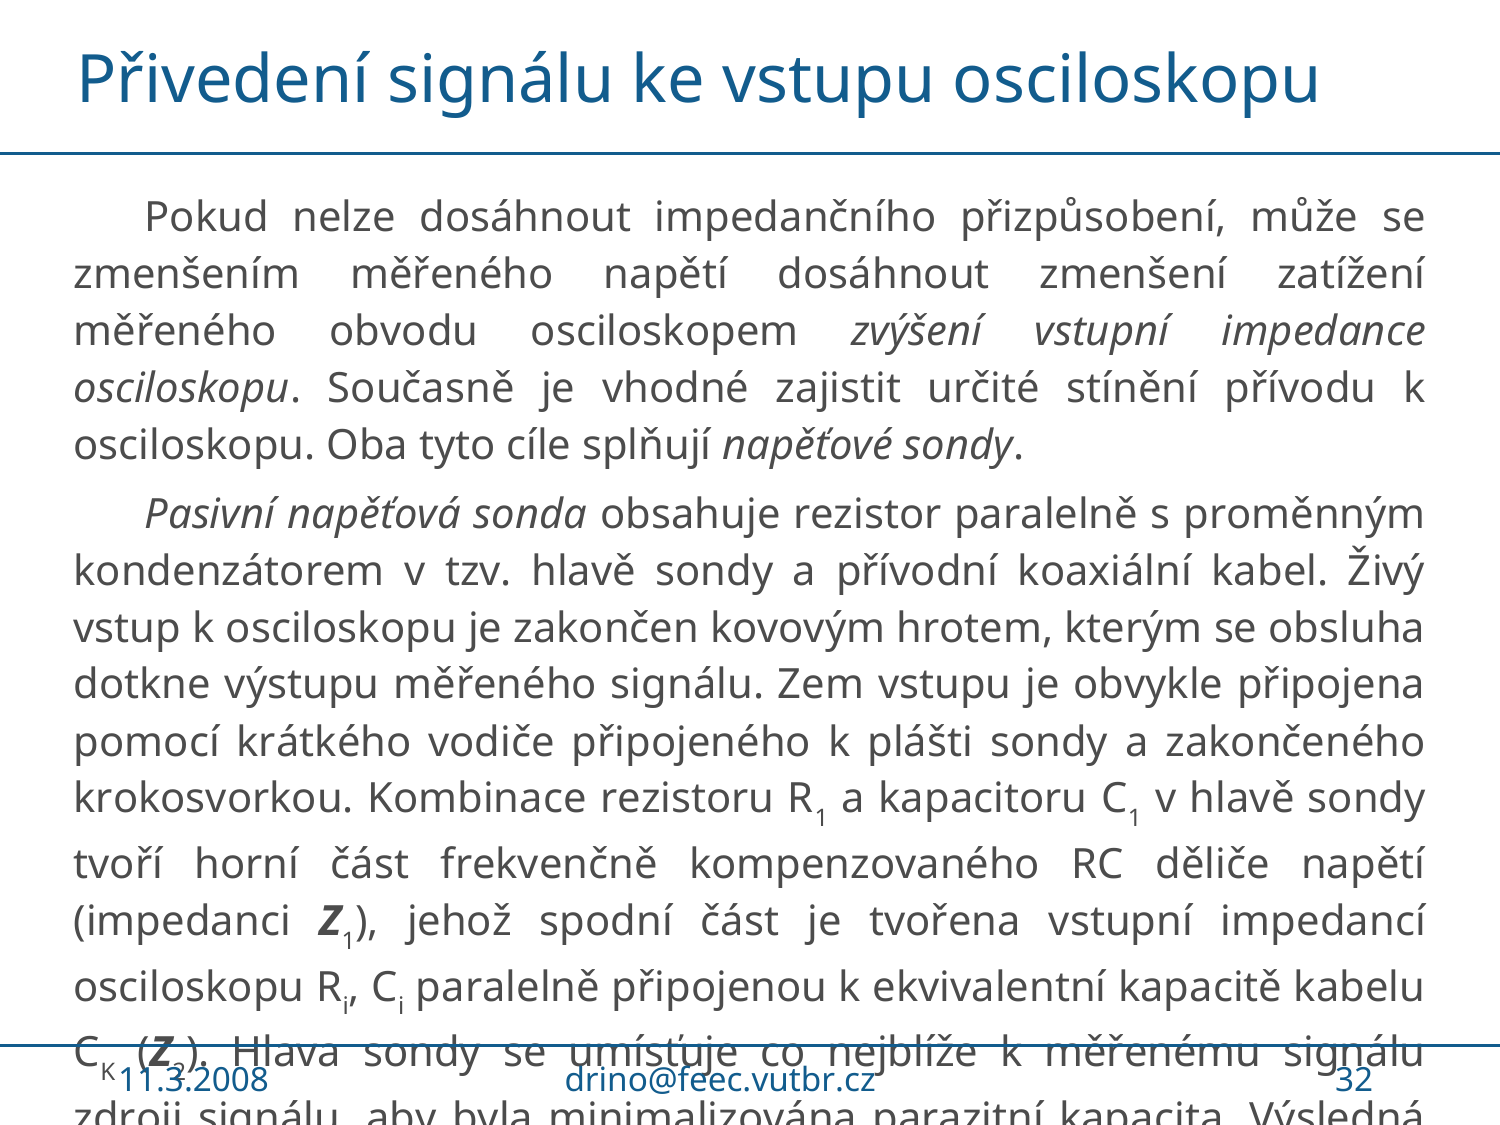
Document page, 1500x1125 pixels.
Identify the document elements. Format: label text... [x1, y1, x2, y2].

text_box Pokud nelze dosáhnout impedančního přizpůsobení, může se zmenšením měřeného napětí dosáhnout zmenšení zatížení měřeného obvodu osciloskopem zvýšení vstupní impedance osciloskopu. Současně je vhodné zajistit určité stínění přívodu k osciloskopu. Oba tyto cíle splňují napěťové sondy. Pasivní napěťová sonda obsahuje rezistor paralelně s proměnným kondenzátorem v tzv. hlavě sondy a přívodní koaxiální kabel. Živý vstup k osciloskopu je zakončen kovovým hrotem, kterým se obsluha dotkne výstupu měřeného signálu. Zem vstupu je obvykle připojena pomocí krátkého vodiče připojeného k plášti sondy a zakončeného krokosvorkou. Kombinace rezistoru R1 a kapacitoru C1 v hlavě sondy tvoří horní část frekvenčně kompenzovaného RC děliče napětí (impedanci Z1), jehož spodní část je tvořena vstupní impedancí osciloskopu Ri, Ci paralelně připojenou k ekvivalentní kapacitě kabelu CK (Z2). Hlava sondy se umísťuje co nejblíže k měřenému signálu zdroji signálu, aby byla minimalizována parazitní kapacita. Výsledná vstupní impedance [59, 178, 1442, 1044]
text_box drino@feec.vutbr.cz [454, 1049, 987, 1125]
text_box 11.3.2008 [103, 1049, 432, 1125]
title Přivedení signálu ke vstupu osciloskopu [0, 0, 1500, 152]
text_box 11 [1075, 1049, 1388, 1125]
